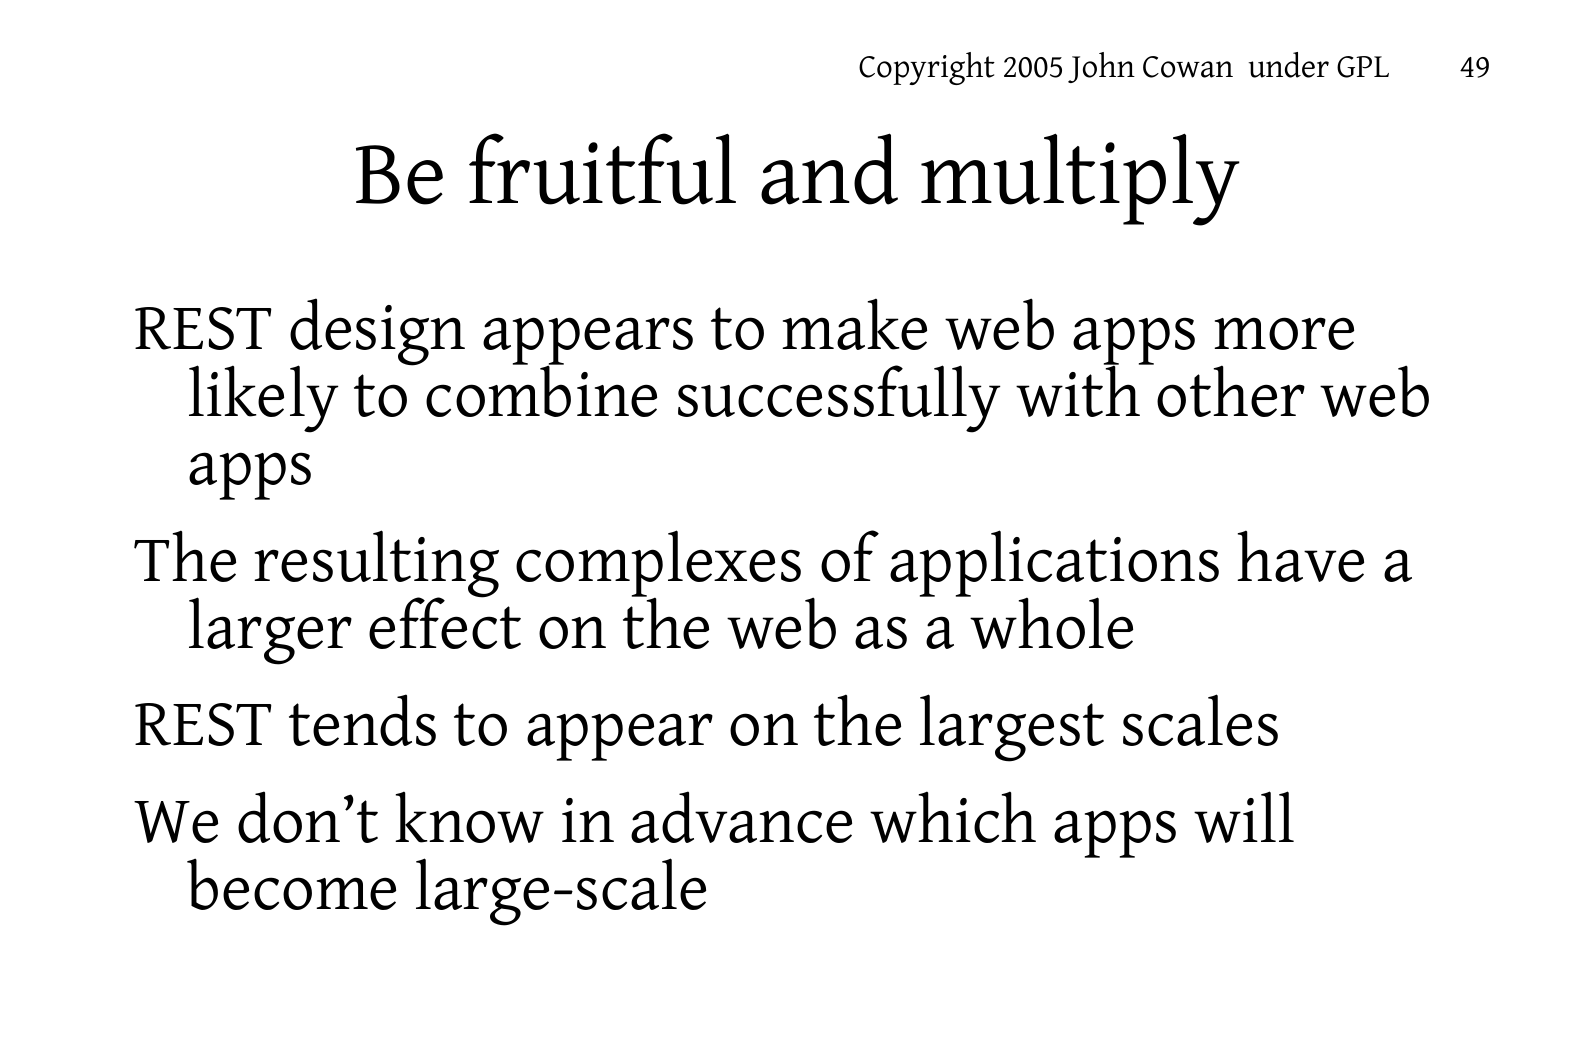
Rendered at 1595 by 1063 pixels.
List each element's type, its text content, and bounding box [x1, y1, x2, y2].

title Be fruitful and multiply [117, 88, 1479, 266]
list REST design appears to make web apps more likely to combine successfully with other web apps The resulting complexes of applications have a larger effect on the web as a whole REST tends to appear on the largest scales We don’t know in advance which apps will become large-scale [117, 295, 1479, 1063]
